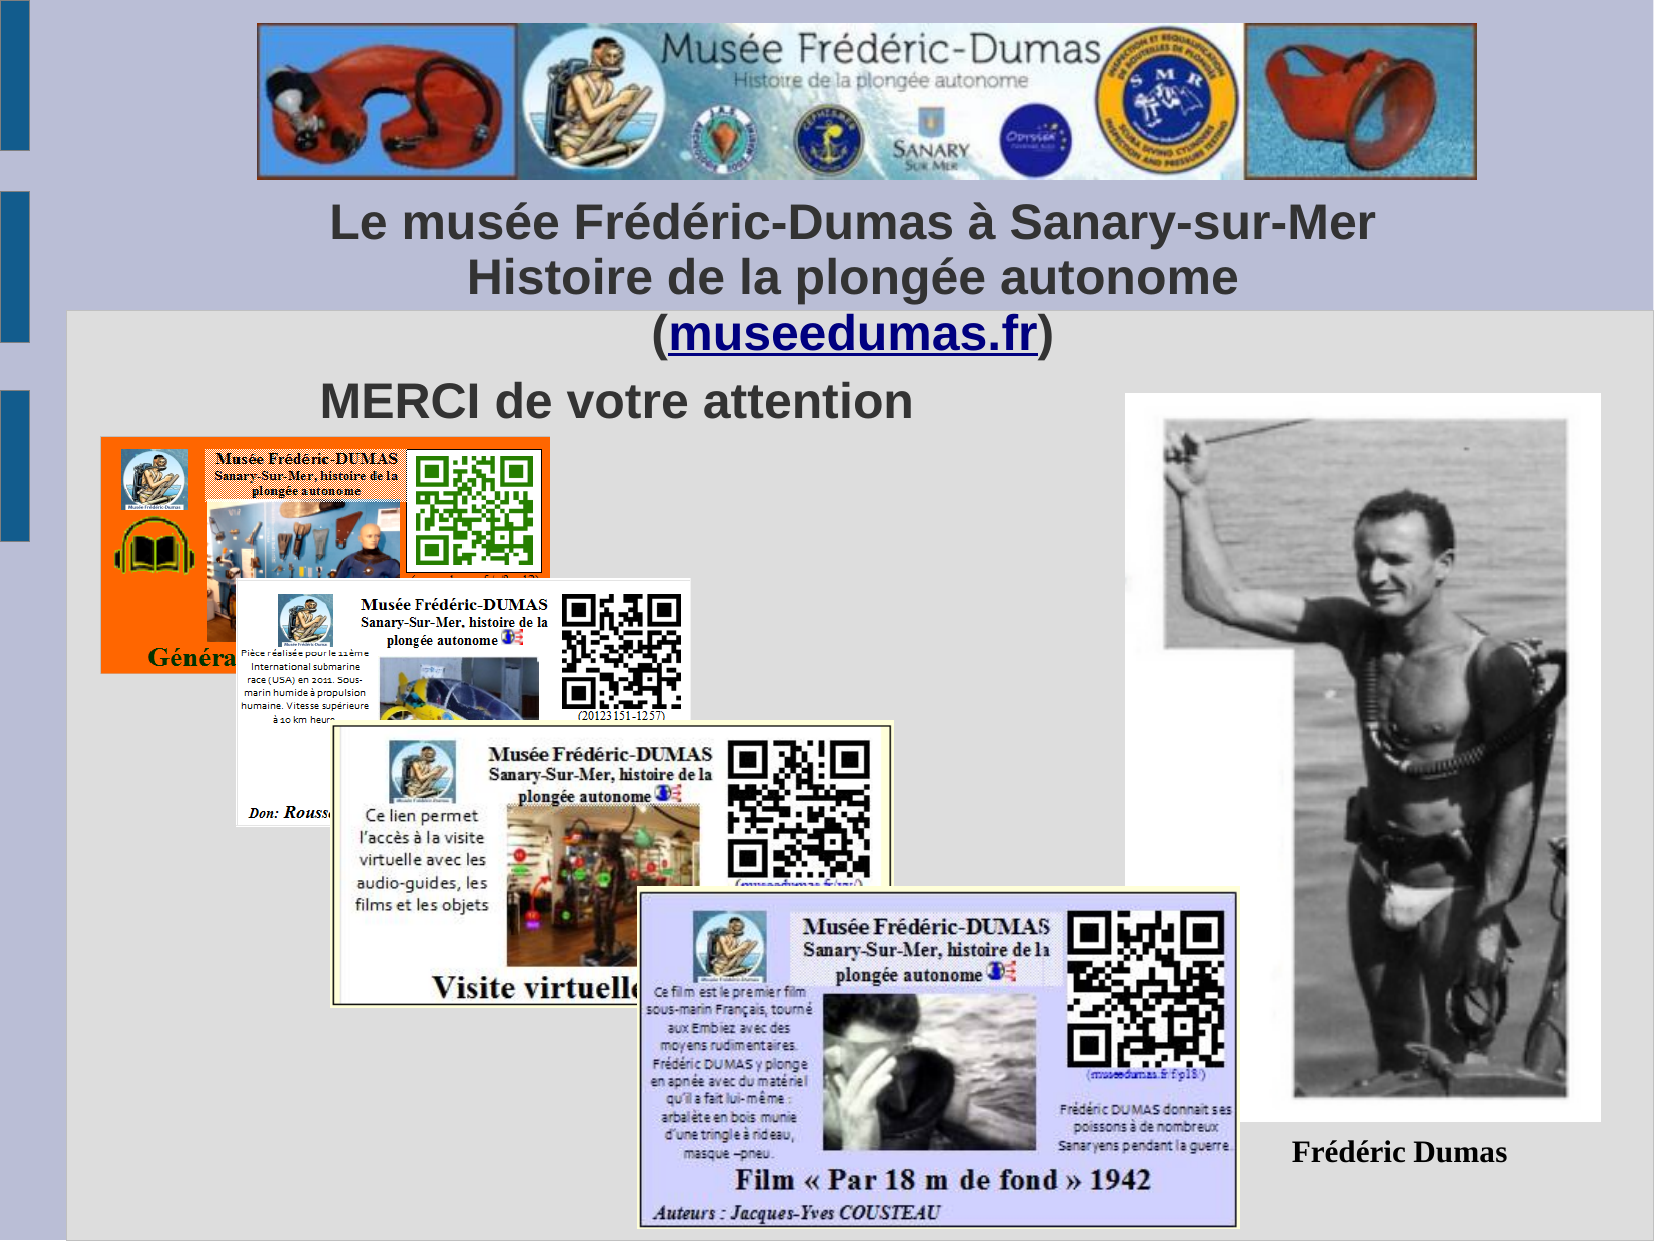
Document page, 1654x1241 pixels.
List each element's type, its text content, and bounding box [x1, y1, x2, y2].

title Le musée Frédéric-Dumas à Sanary-sur-Mer Histoire de la plongée autonome (museedumas.fr) [146, 192, 1560, 364]
picture [100, 393, 1601, 1229]
title MERCI de votre attention [241, 336, 993, 467]
text_box Frédéric Dumas [1251, 1124, 1548, 1179]
picture [257, 23, 1477, 180]
